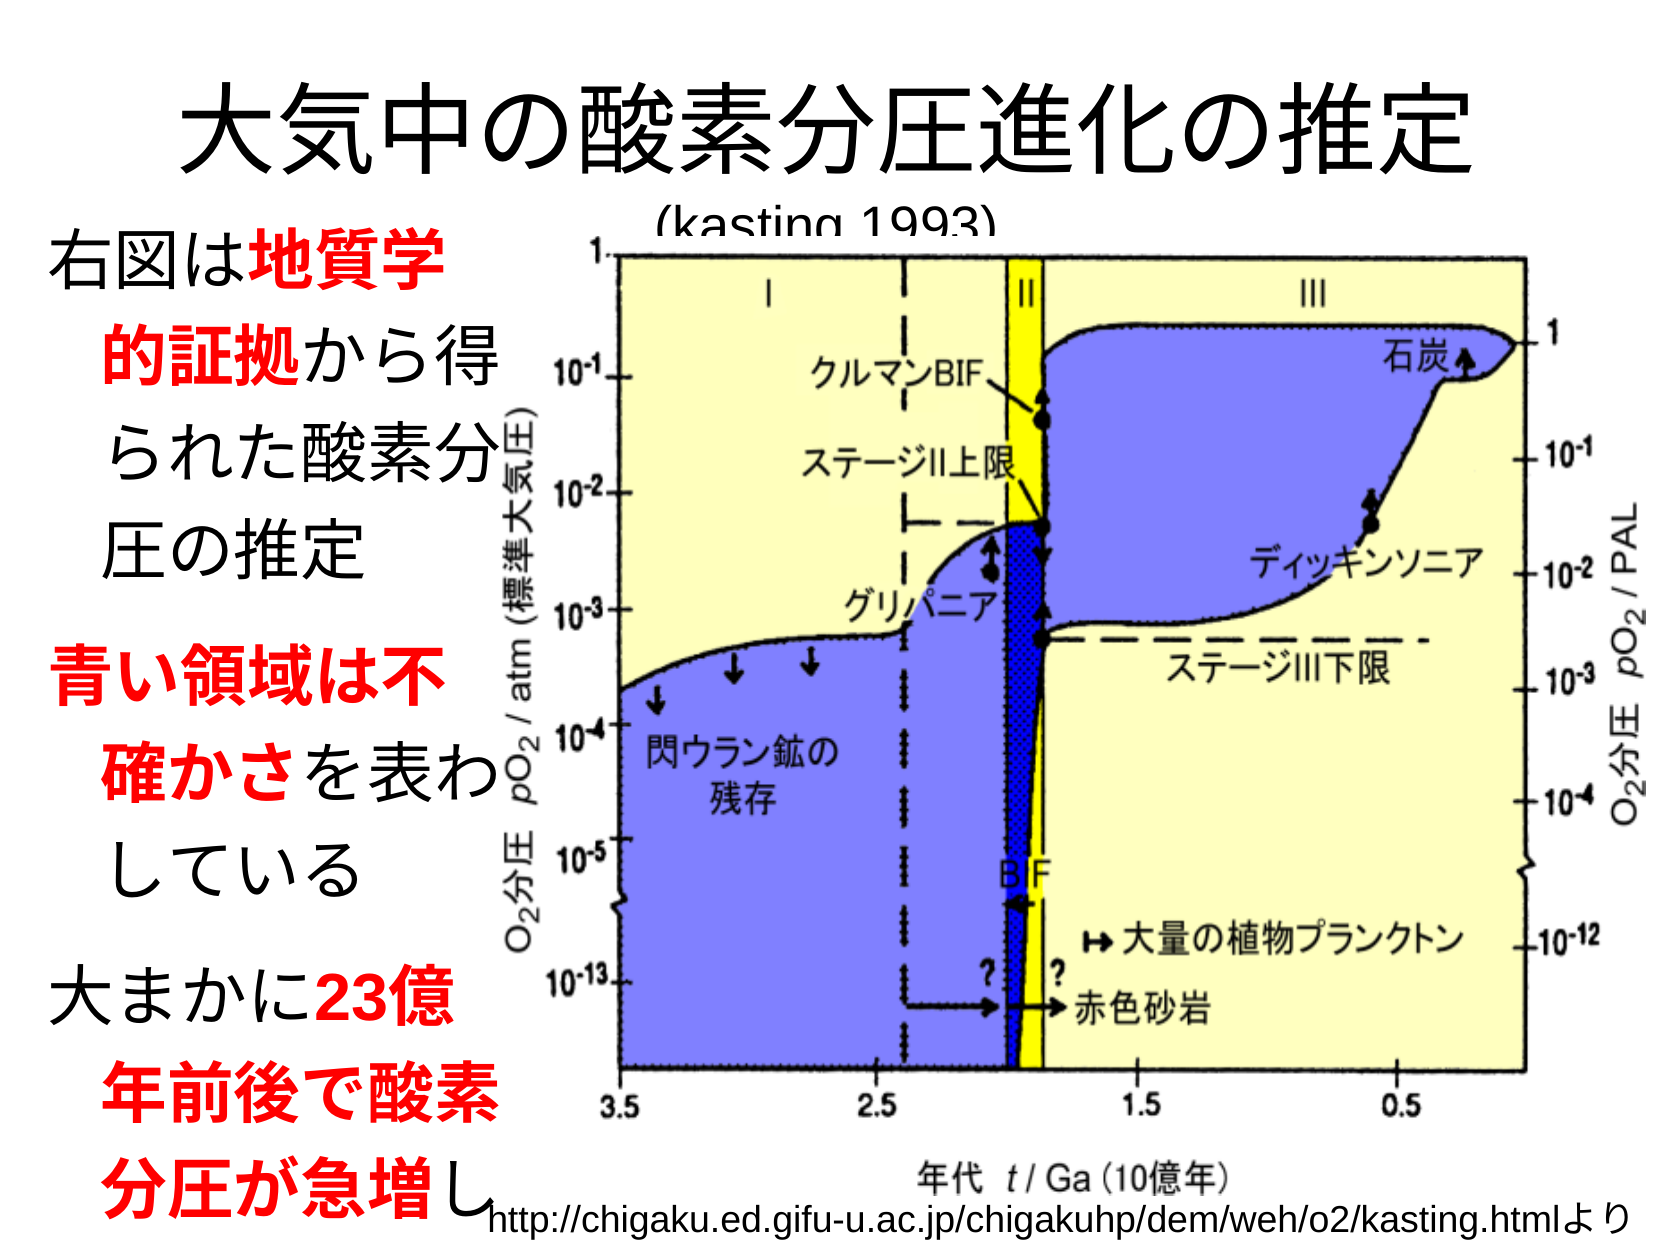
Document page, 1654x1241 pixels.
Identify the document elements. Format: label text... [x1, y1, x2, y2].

list 右図は地質学的証拠から得られた酸素分圧の推定 青い領域は不確かさを表わしている 大まかに23億年前後で酸素分圧が急増している [29, 206, 502, 1211]
text_box http://chigaku.ed.gifu-u.ac.jp/chigakuhp/dem/weh/o2/kasting.htmlより [472, 1181, 1654, 1239]
title 大気中の酸素分圧進化の推定(kasting,1993) [82, 49, 1571, 236]
picture [501, 236, 1646, 1181]
